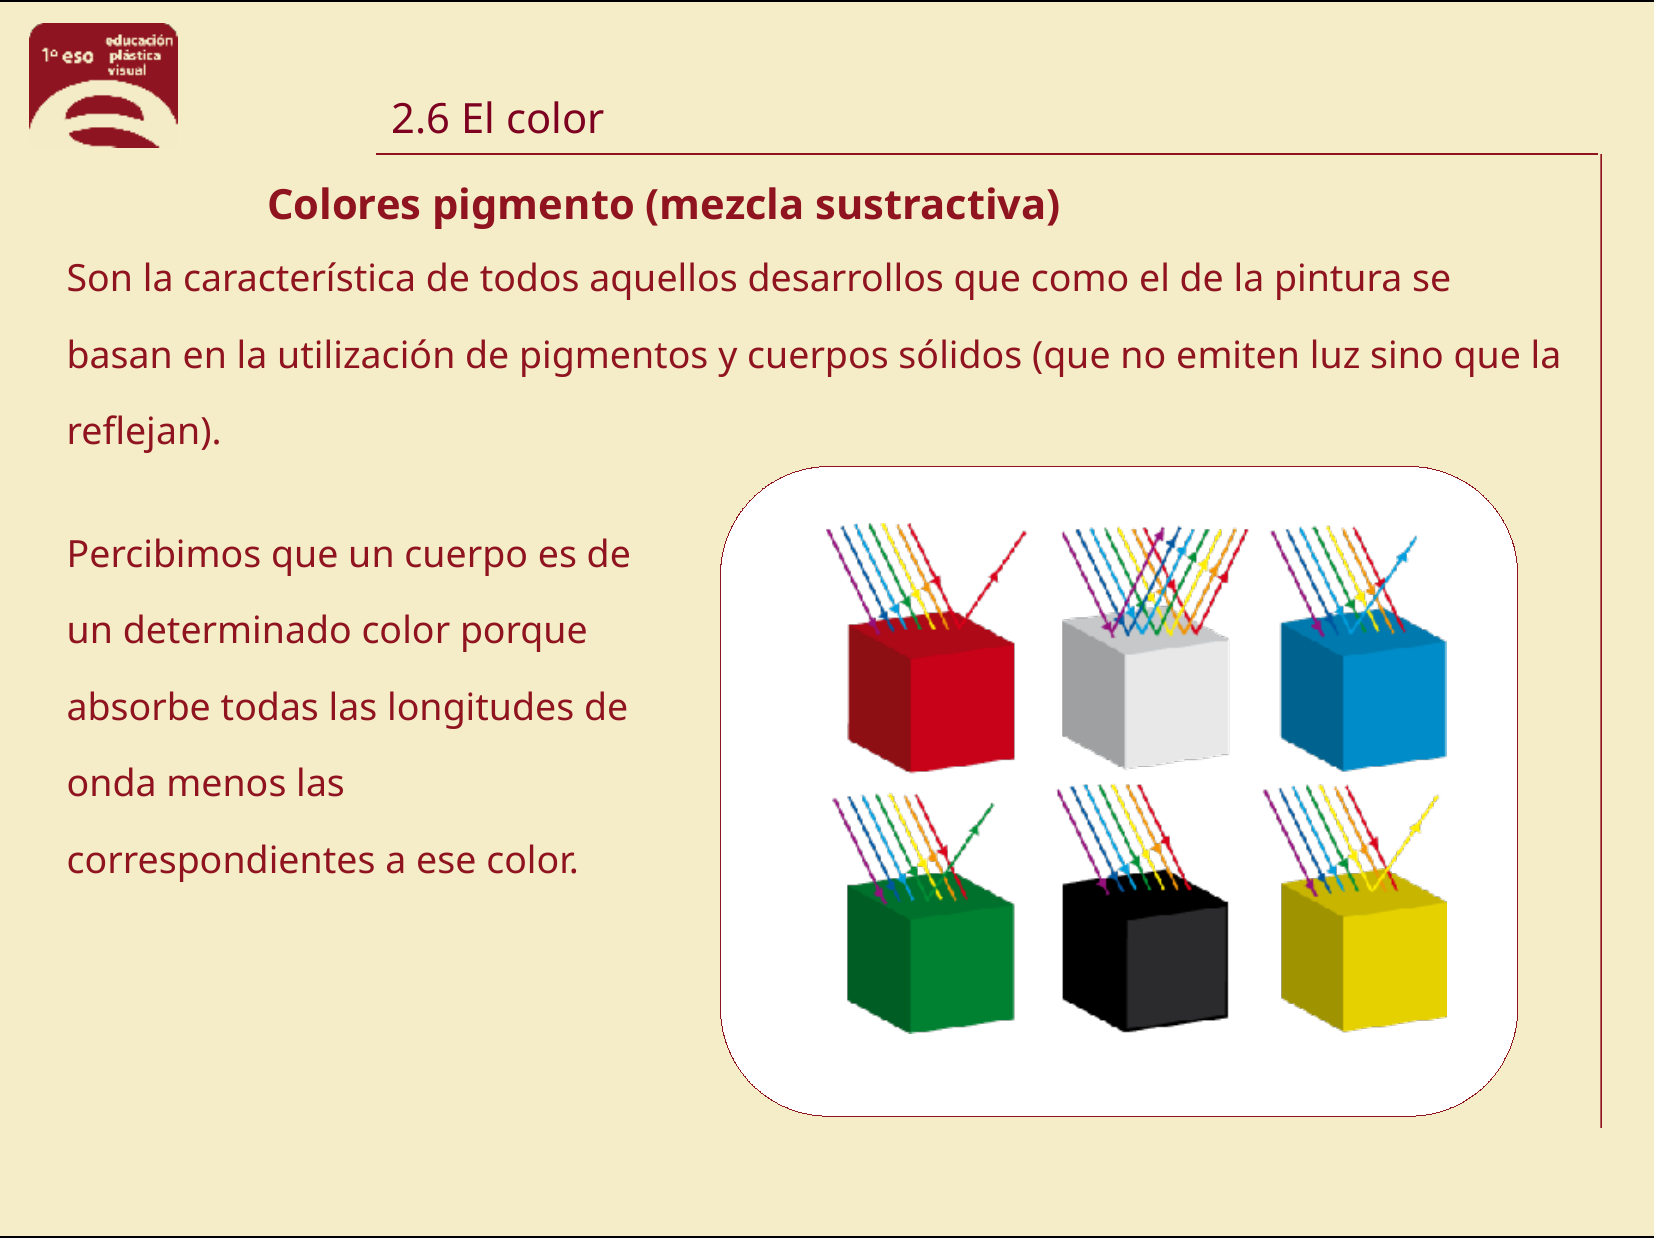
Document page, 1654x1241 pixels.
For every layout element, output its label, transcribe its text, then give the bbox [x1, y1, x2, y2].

text_box Colores pigmento (mezcla sustractiva) [147, 177, 1182, 231]
text_box Percibimos que un cuerpo es de un determinado color porque absorbe todas las longitudes de onda menos las correspondientes a ese color. [66, 534, 650, 852]
text_box 2.6 El color [391, 86, 845, 148]
text_box [720, 466, 1518, 1117]
text_box Son la característica de todos aquellos desarrollos que como el de la pintura se basan en la utilización de pigmentos y cuerpos sólidos (que no emiten luz sino que la reflejan). [66, 250, 1565, 432]
picture [0, 0, 1654, 1241]
